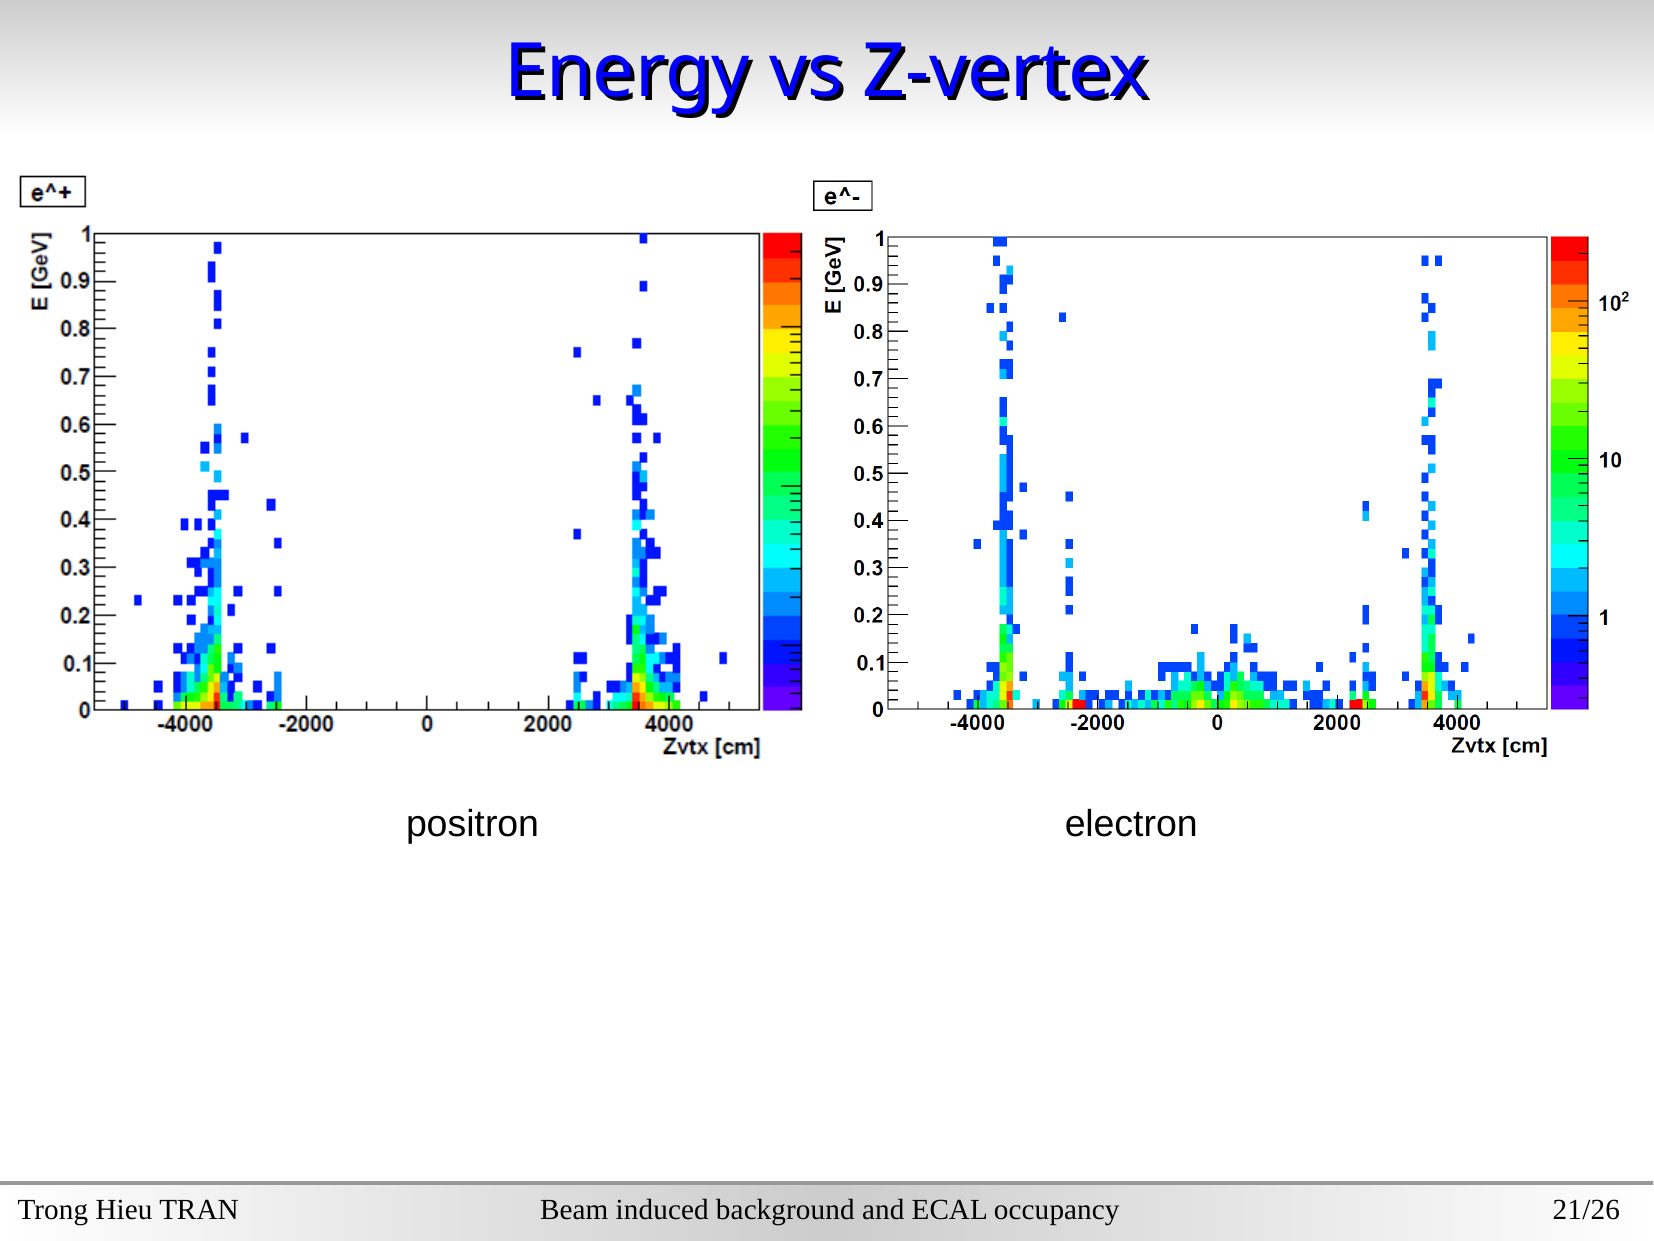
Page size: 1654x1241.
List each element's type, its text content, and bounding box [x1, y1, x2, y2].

text_box positron [240, 795, 706, 852]
title Energy vs Z-vertex [0, 0, 1654, 136]
picture [11, 164, 1635, 772]
text_box electron [1050, 795, 1531, 852]
